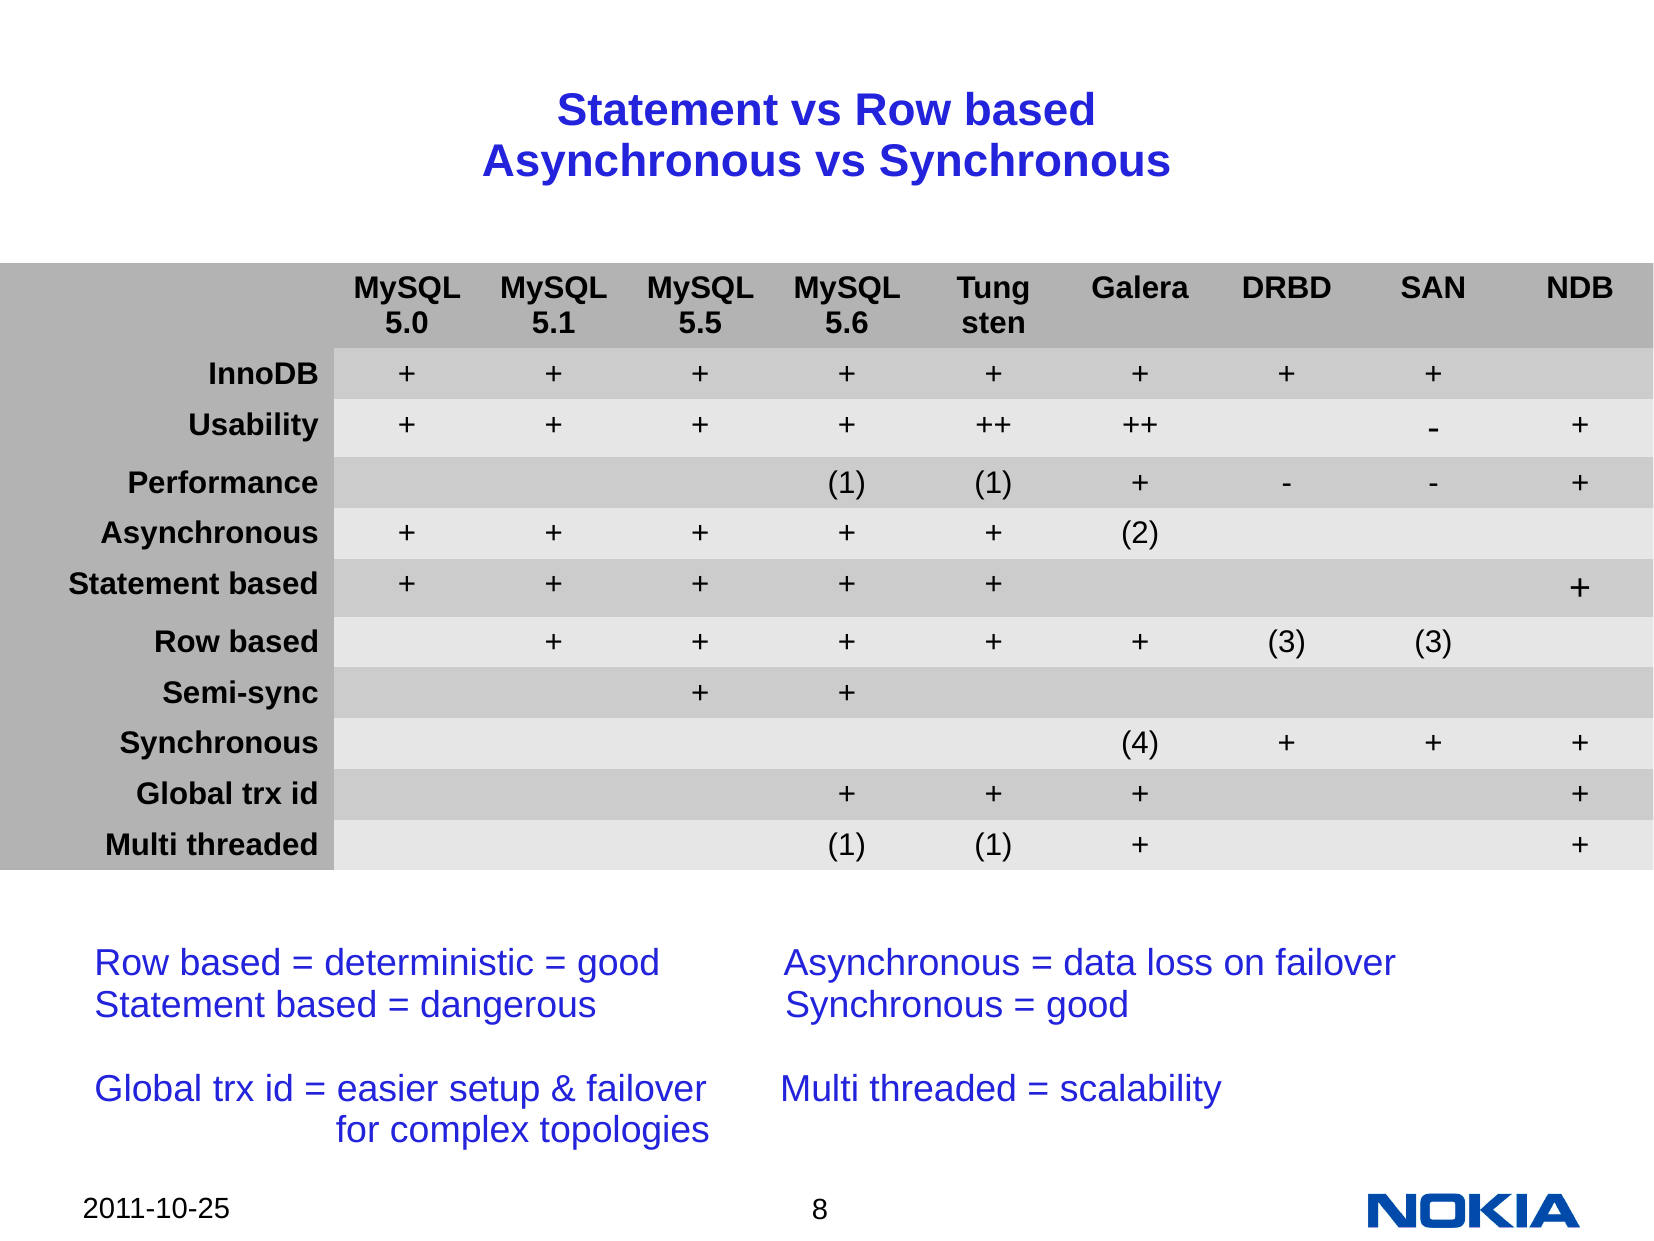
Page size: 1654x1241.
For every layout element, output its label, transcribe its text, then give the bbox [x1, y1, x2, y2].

table_cell + [920, 508, 1067, 559]
table_cell + [774, 559, 920, 617]
table_cell [1214, 559, 1360, 617]
table_cell [1360, 769, 1507, 820]
table_cell + [1360, 718, 1507, 769]
table_cell + [774, 348, 920, 399]
table_cell InnoDB [0, 348, 334, 399]
table_cell [480, 457, 627, 508]
table_cell [1360, 667, 1507, 718]
table_cell [1067, 559, 1214, 617]
table_cell ++ [920, 399, 1067, 457]
table_cell (3) [1360, 617, 1507, 667]
table_cell Global trx id [0, 769, 334, 820]
table_cell + [1067, 348, 1214, 399]
table_cell + [774, 769, 920, 820]
table_cell + [480, 508, 627, 559]
table_header [0, 263, 334, 348]
table_cell + [1507, 769, 1654, 820]
table_cell + [480, 399, 627, 457]
text_box Row based = deterministic = good Asynchronous = data loss on failover Statement based = dangerous Synchronous = good Global trx id = easier setup & failover Multi threaded = scalability for complex topologies [79, 933, 1463, 1159]
table_cell [480, 769, 627, 820]
table_cell + [480, 559, 627, 617]
table_header DRBD [1214, 263, 1360, 348]
table_cell + [1067, 820, 1214, 870]
table_header Galera [1067, 263, 1214, 348]
table_header MySQL 5.1 [480, 263, 627, 348]
table_cell Synchronous [0, 718, 334, 769]
table_cell [774, 718, 920, 769]
table_cell [1360, 559, 1507, 617]
table_cell [920, 718, 1067, 769]
table_cell Semi-sync [0, 667, 334, 718]
table_header SAN [1360, 263, 1507, 348]
table_cell [627, 718, 774, 769]
table_cell + [627, 508, 774, 559]
table_cell Asynchronous [0, 508, 334, 559]
table_cell [1360, 820, 1507, 870]
table_cell + [1507, 820, 1654, 870]
table_cell + [1507, 559, 1654, 617]
table_cell [334, 769, 480, 820]
table_cell + [774, 667, 920, 718]
table_cell + [1360, 348, 1507, 399]
table_cell + [774, 399, 920, 457]
table_cell [1360, 508, 1507, 559]
table_cell [334, 820, 480, 870]
table_cell [1214, 399, 1360, 457]
table_header NDB [1507, 263, 1654, 348]
picture [1347, 1184, 1601, 1233]
table_cell [1214, 667, 1360, 718]
title Statement vs Row based Asynchronous vs Synchronous [82, 31, 1571, 239]
table_cell Multi threaded [0, 820, 334, 870]
table_cell [627, 769, 774, 820]
table_cell (1) [774, 457, 920, 508]
table_cell + [920, 559, 1067, 617]
table_cell [1507, 348, 1654, 399]
table_cell + [1067, 617, 1214, 667]
table_cell ++ [1067, 399, 1214, 457]
table_cell - [1360, 399, 1507, 457]
table_cell + [920, 348, 1067, 399]
table_cell + [334, 399, 480, 457]
table_cell [1067, 667, 1214, 718]
table_cell Usability [0, 399, 334, 457]
table_cell (4) [1067, 718, 1214, 769]
table_cell [1214, 508, 1360, 559]
table_cell - [1360, 457, 1507, 508]
table_cell [480, 718, 627, 769]
table_cell + [920, 617, 1067, 667]
table_cell [627, 820, 774, 870]
table_cell [1214, 769, 1360, 820]
table_cell Row based [0, 617, 334, 667]
table_cell Performance [0, 457, 334, 508]
table_cell [480, 667, 627, 718]
table_header MySQL 5.0 [334, 263, 480, 348]
table_cell [1507, 508, 1654, 559]
table_cell + [334, 559, 480, 617]
table_cell Statement based [0, 559, 334, 617]
table_cell + [1067, 769, 1214, 820]
table_cell + [1507, 457, 1654, 508]
table_cell [1507, 667, 1654, 718]
table_cell (1) [774, 820, 920, 870]
table_cell + [480, 617, 627, 667]
table_cell (2) [1067, 508, 1214, 559]
table_cell (3) [1214, 617, 1360, 667]
table_cell [480, 820, 627, 870]
table_cell + [334, 348, 480, 399]
table_cell + [774, 617, 920, 667]
table_cell + [1214, 718, 1360, 769]
table_cell + [774, 508, 920, 559]
table_cell [334, 667, 480, 718]
table_cell + [334, 508, 480, 559]
table_cell [627, 457, 774, 508]
table_cell [1214, 820, 1360, 870]
table_cell + [480, 348, 627, 399]
table_cell + [1507, 399, 1654, 457]
table_cell - [1214, 457, 1360, 508]
table_cell + [627, 559, 774, 617]
table_header MySQL 5.5 [627, 263, 774, 348]
table_cell [920, 667, 1067, 718]
table_header MySQL 5.6 [774, 263, 920, 348]
table_cell + [1507, 718, 1654, 769]
table_header Tung sten [920, 263, 1067, 348]
table_cell + [920, 769, 1067, 820]
table_cell (1) [920, 457, 1067, 508]
table_cell [334, 718, 480, 769]
table_cell + [627, 399, 774, 457]
table_cell + [1067, 457, 1214, 508]
table_cell + [627, 617, 774, 667]
table_cell (1) [920, 820, 1067, 870]
table_cell + [627, 667, 774, 718]
table_cell + [1214, 348, 1360, 399]
table_cell [1507, 617, 1654, 667]
table_cell [334, 617, 480, 667]
table_cell + [627, 348, 774, 399]
table_cell [334, 457, 480, 508]
